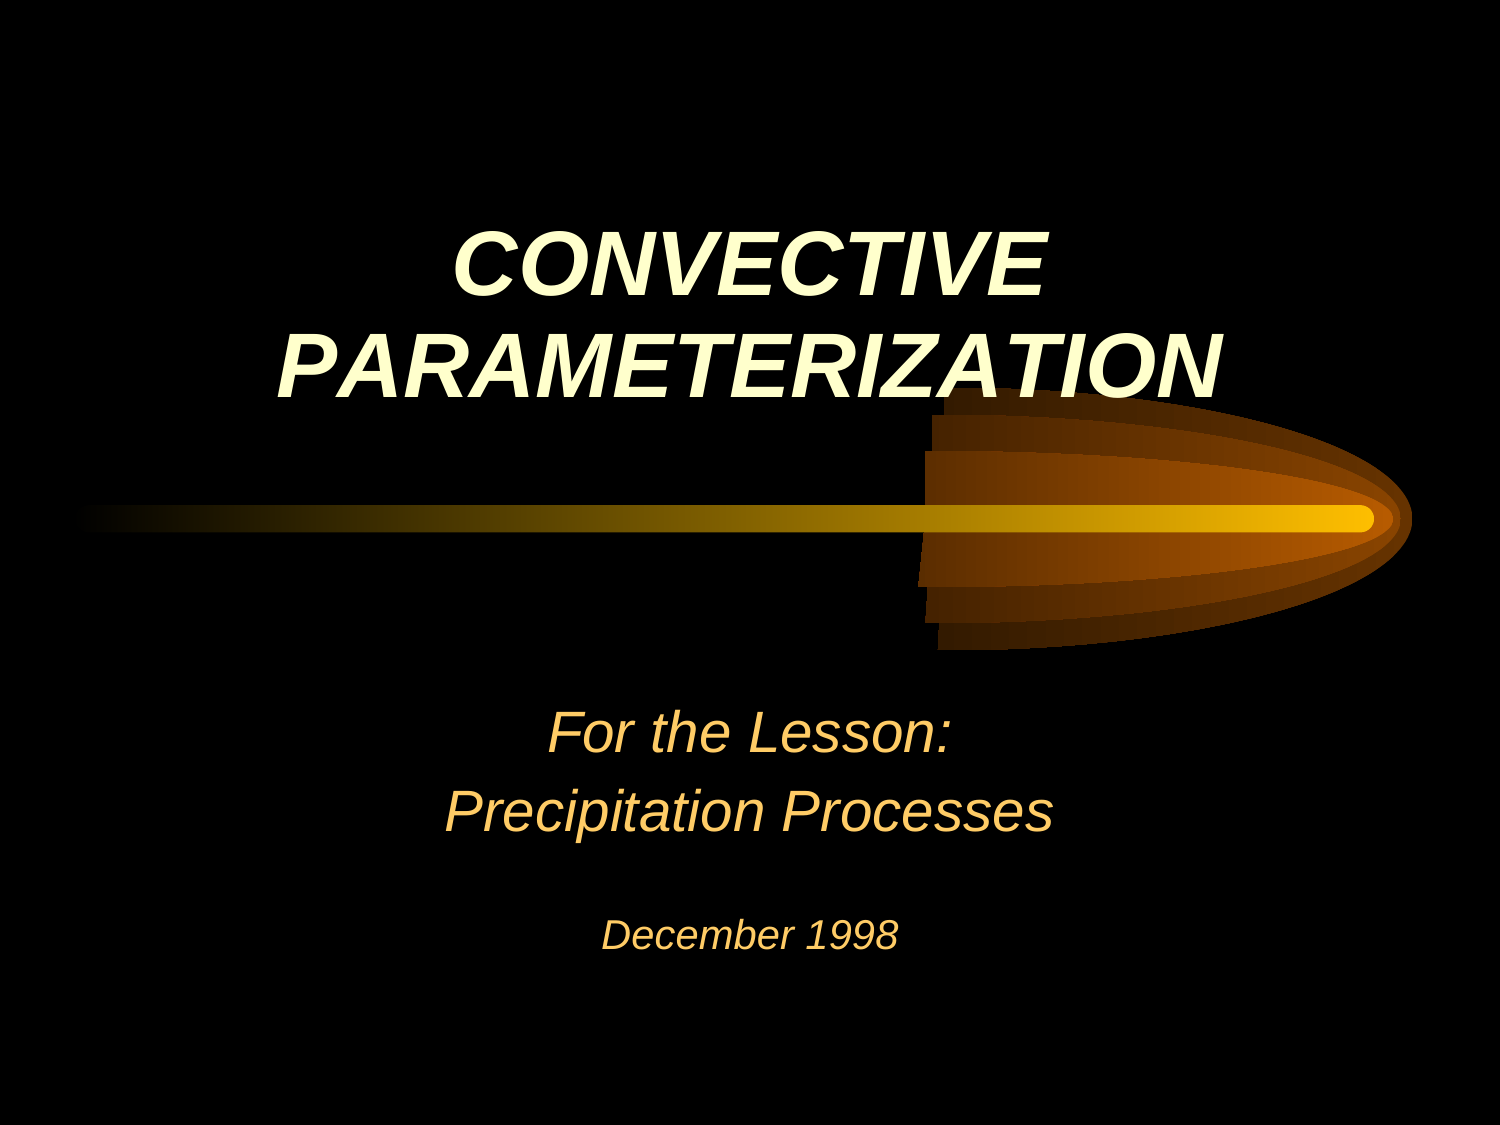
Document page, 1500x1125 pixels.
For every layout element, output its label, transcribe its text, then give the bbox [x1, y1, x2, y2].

title CONVECTIVE PARAMETERIZATION [112, 189, 1388, 425]
subtitle For the Lesson: Precipitation Processes December 1998 [225, 612, 1276, 988]
